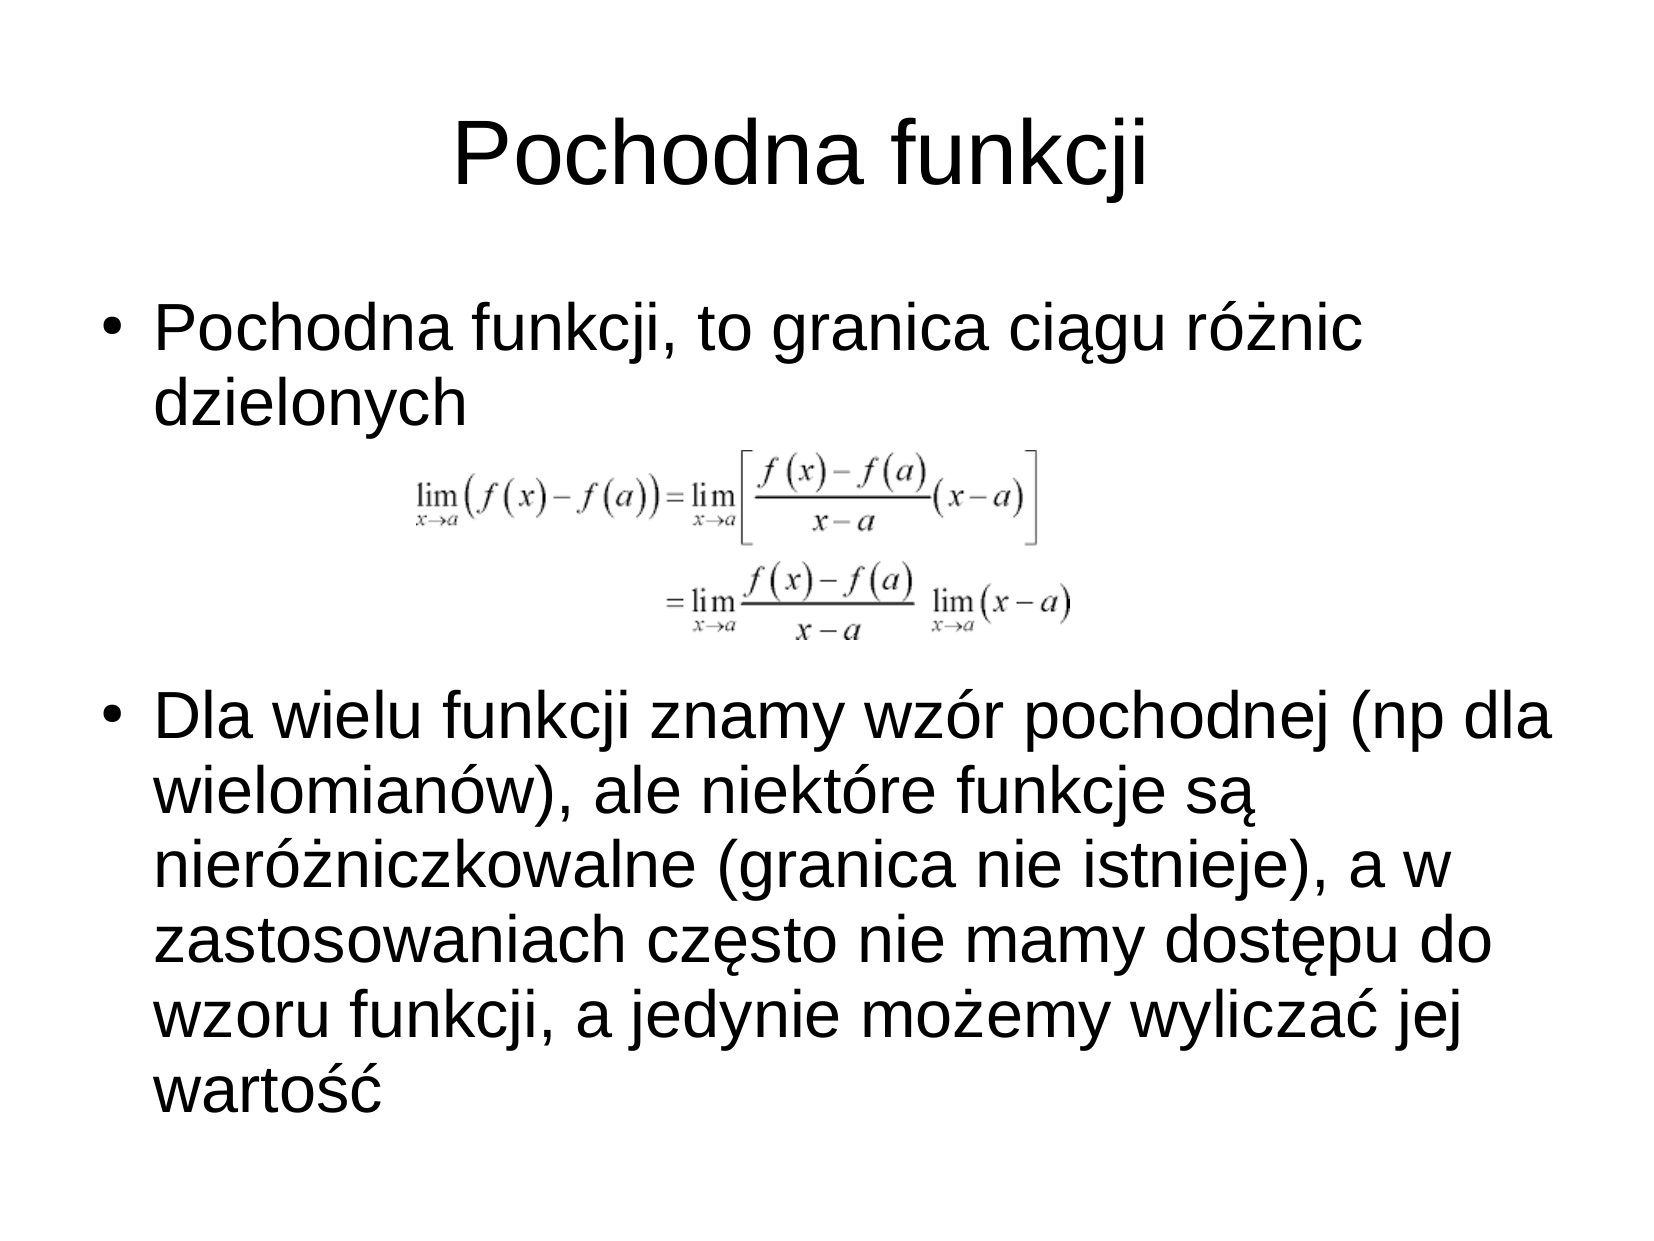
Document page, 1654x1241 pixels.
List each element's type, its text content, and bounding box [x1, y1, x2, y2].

picture [416, 450, 1070, 640]
title Pochodna funkcji [82, 49, 1571, 257]
list Pochodna funkcji, to granica ciągu różnic dzielonych Dla wielu funkcji znamy wzór pochodnej (np dla wielomianów), ale niektóre funkcje są nieróżniczkowalne (granica nie istnieje), a w zastosowaniach często nie mamy dostępu do wzoru funkcji, a jedynie możemy wyliczać jej wartość [82, 290, 1610, 1171]
